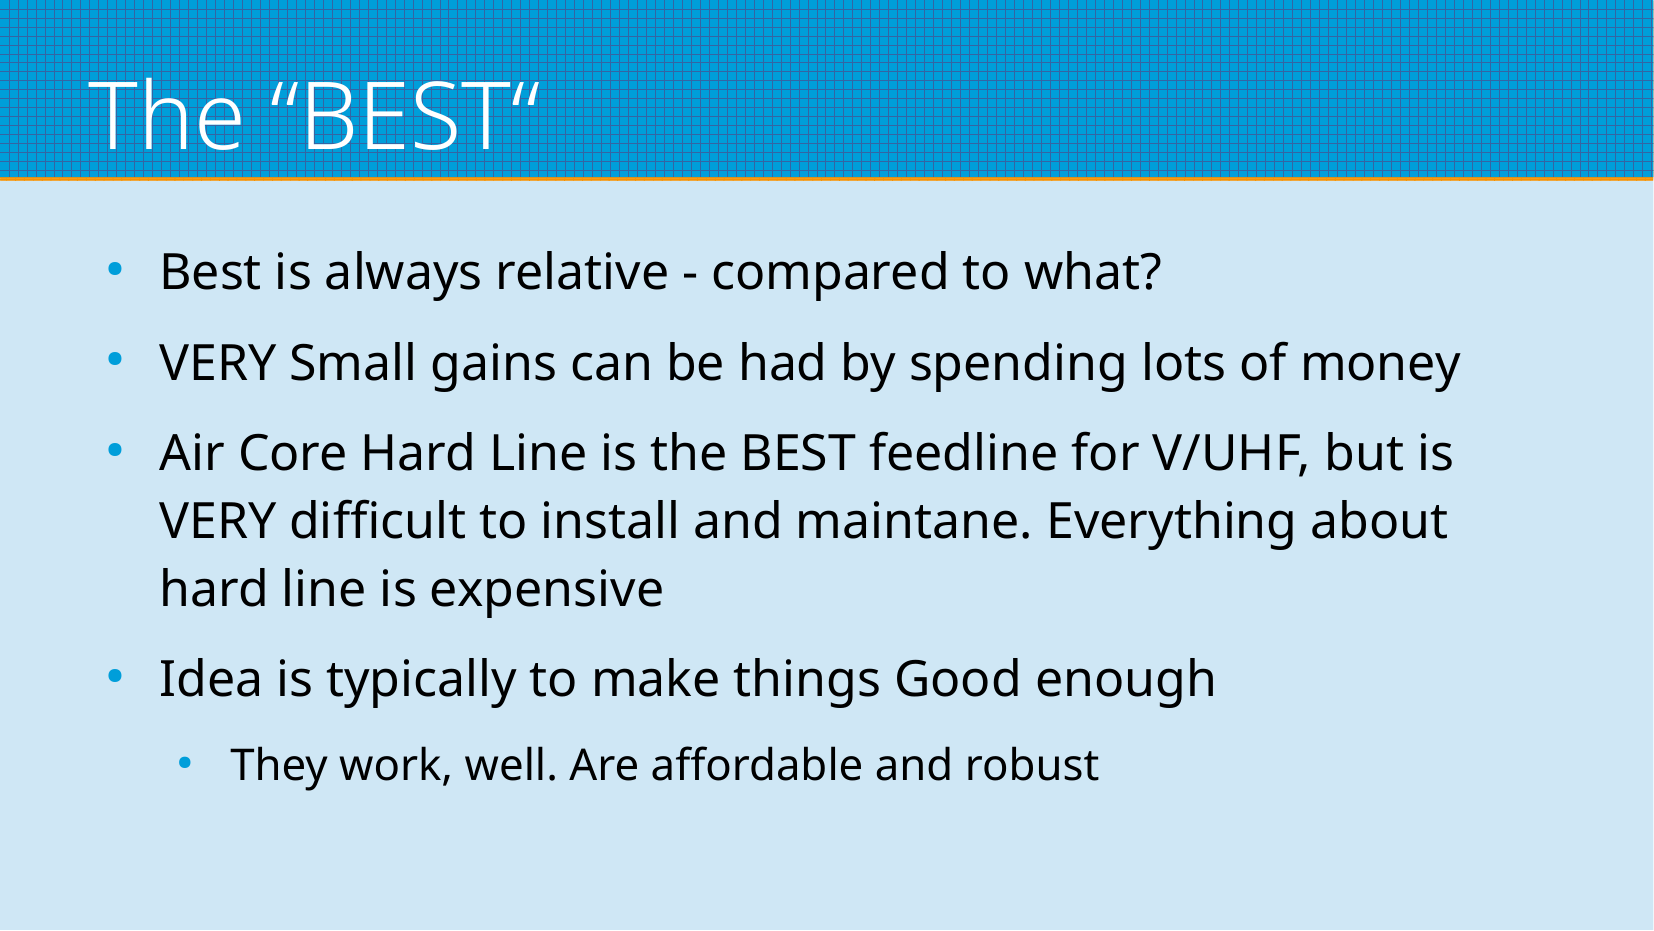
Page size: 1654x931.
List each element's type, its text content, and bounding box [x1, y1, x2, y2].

list Best is always relative - compared to what? VERY Small gains can be had by spending lots of money Air Core Hard Line is the BEST feedline for V/UHF, but is VERY difficult to install and maintane. Everything about hard line is expensive Idea is typically to make things Good enough They work, well. Are affordable and robust [88, 236, 1565, 813]
title The “BEST“ [88, 14, 1565, 178]
